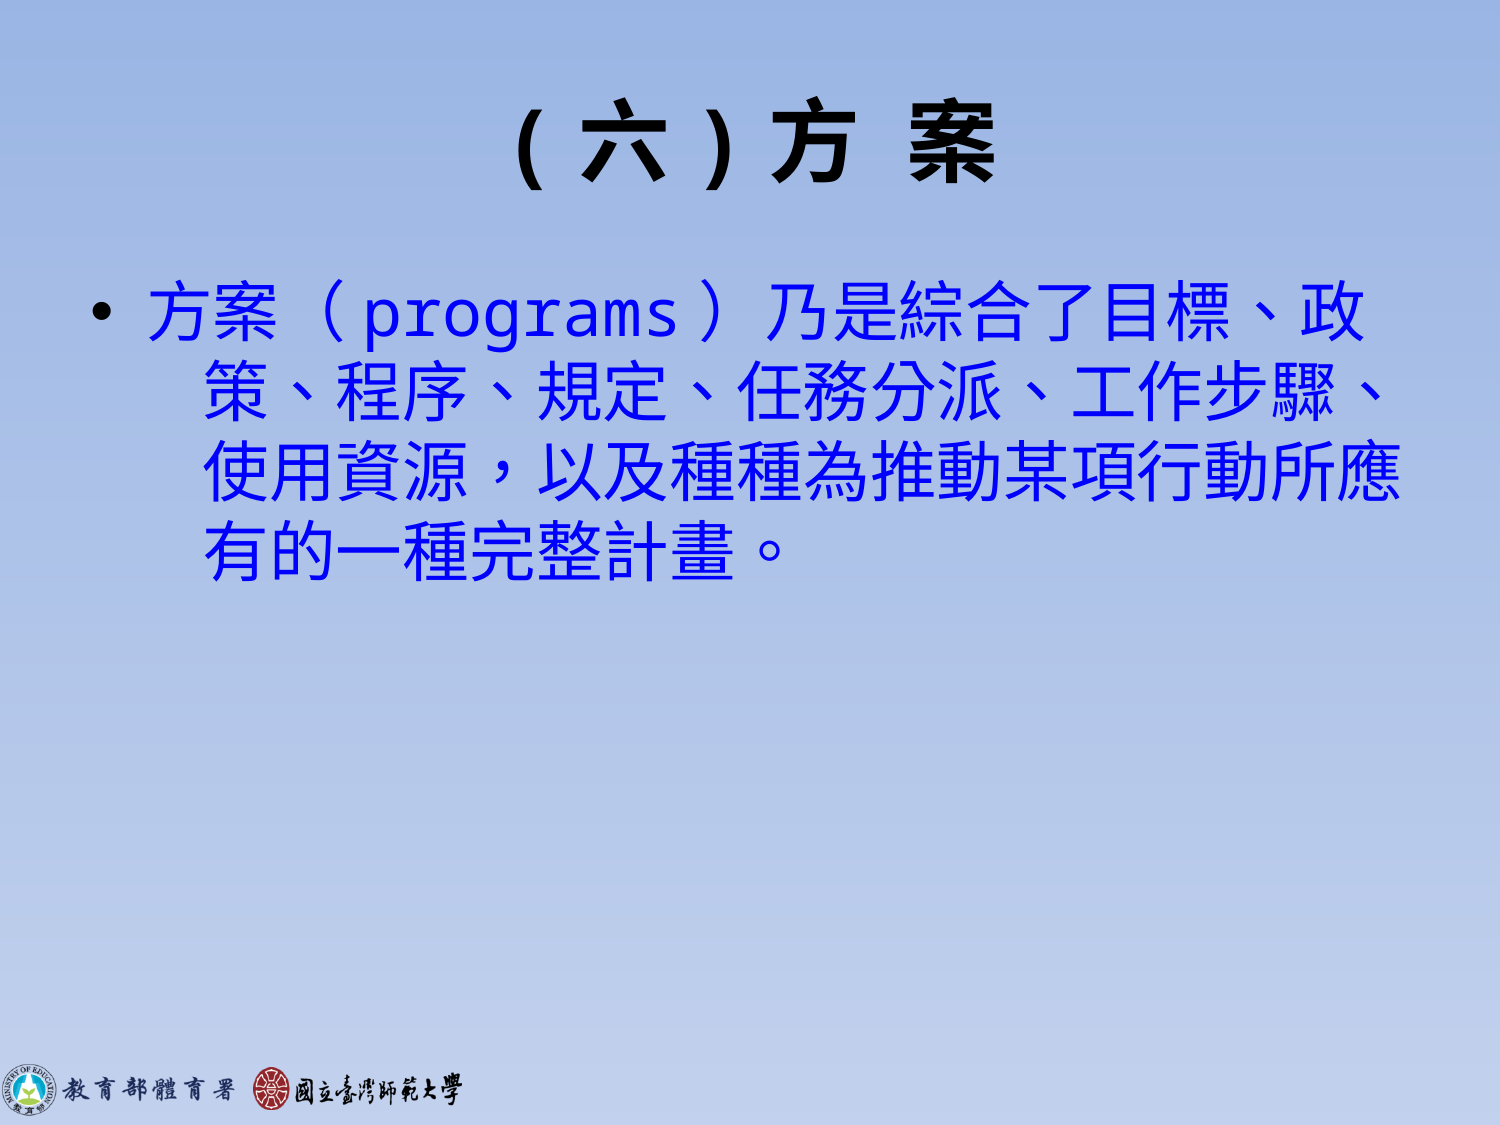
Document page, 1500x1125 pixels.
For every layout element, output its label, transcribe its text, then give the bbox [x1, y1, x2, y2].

list 方案（programs）乃是綜合了目標、政策、程序、規定、任務分派、工作步驟、使用資源，以及種種為推動某項行動所應有的一種完整計畫。 [75, 262, 1426, 1005]
title (六)方 案 [75, 45, 1426, 233]
